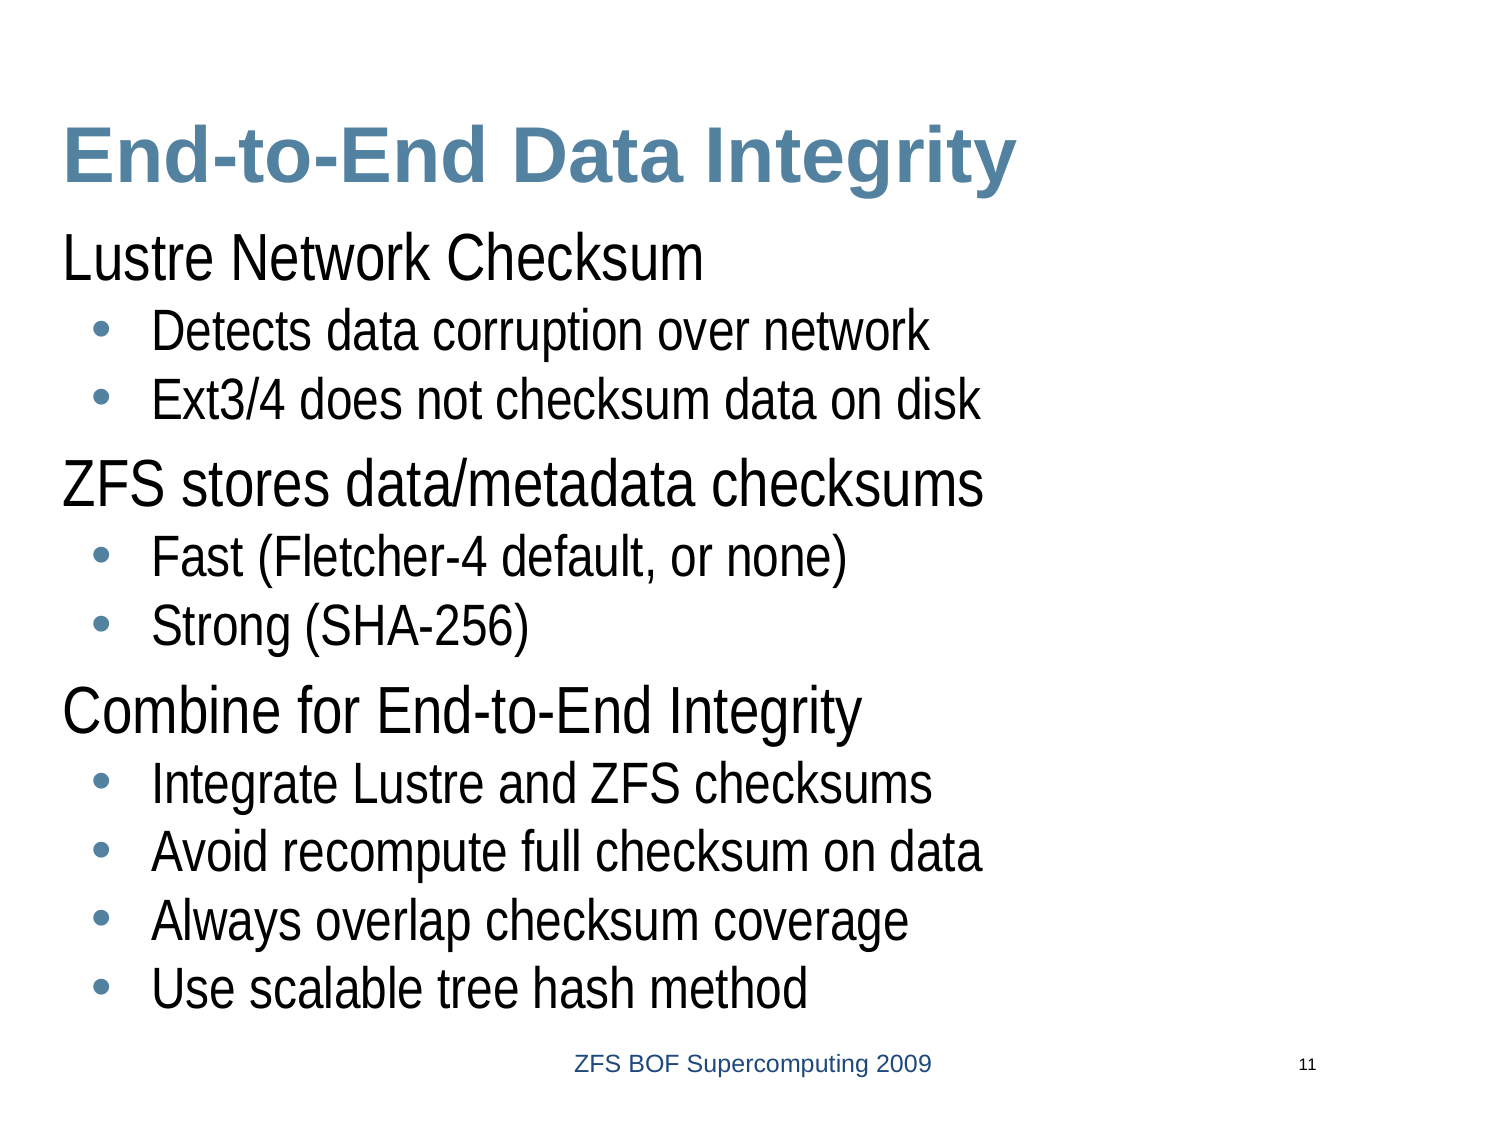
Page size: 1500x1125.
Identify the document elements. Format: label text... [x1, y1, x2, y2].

text_box <number> [1292, 1047, 1314, 1067]
title End-to-End Data Integrity [62, 122, 1425, 258]
list Lustre Network Checksum Detects data corruption over network Ext3/4 does not checksum data on disk ZFS stores data/metadata checksums Fast (Fletcher-4 default, or none) Strong (SHA-256) Combine for End-to-End Integrity Integrate Lustre and ZFS checksums Avoid recompute full checksum on data Always overlap checksum coverage Use scalable tree hash method [62, 230, 1400, 1047]
